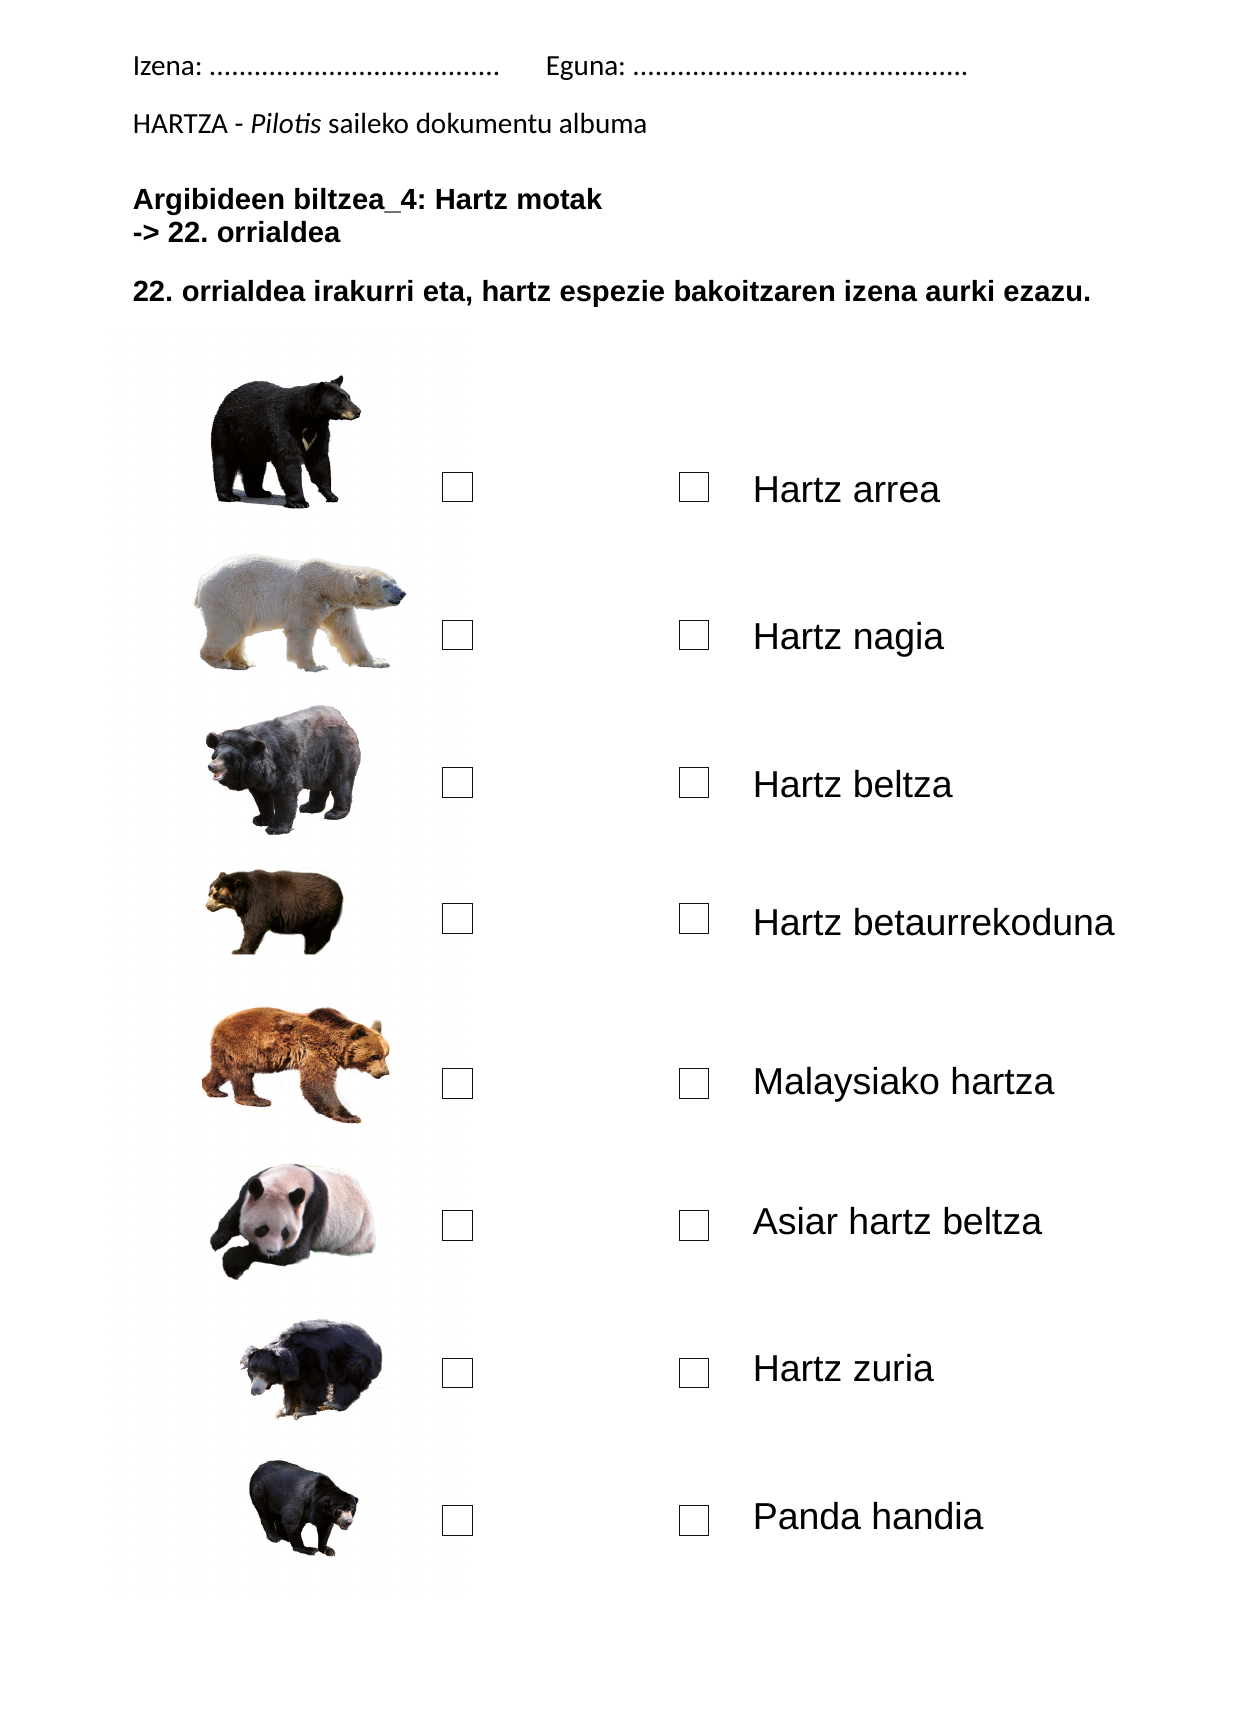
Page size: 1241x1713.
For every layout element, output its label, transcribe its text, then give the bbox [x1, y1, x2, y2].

text_box [442, 620, 473, 650]
text_box [442, 903, 473, 934]
text_box [679, 1505, 709, 1536]
text_box Hartz betaurrekoduna [738, 893, 1182, 993]
text_box Asiar hartz beltza [738, 1192, 1123, 1250]
text_box Hartz beltza [738, 755, 1123, 813]
text_box [679, 1068, 709, 1099]
text_box 22. orrialdea irakurri eta, hartz espezie bakoitzaren izena aurki ezazu. [118, 267, 1152, 325]
text_box Malaysiako hartza [738, 1053, 1123, 1111]
text_box [442, 472, 473, 502]
text_box Hartz zuria [738, 1340, 1123, 1398]
text_box Hartz nagia [738, 608, 1123, 666]
text_box Hartz arrea [738, 460, 1123, 518]
text_box [442, 1068, 473, 1099]
picture [106, 324, 473, 1595]
text_box [442, 1210, 473, 1241]
text_box [442, 1505, 473, 1536]
text_box Izena: ....................................... Eguna: ............................................. HARTZA - Pilotis saileko dokumentu albuma Argibideen biltzea_4: Hartz motak -> 22. orrialdea [118, 45, 1241, 256]
text_box [679, 1358, 709, 1388]
text_box [442, 1358, 473, 1388]
text_box [679, 903, 709, 934]
text_box [679, 472, 709, 502]
text_box Panda handia [738, 1488, 1123, 1546]
text_box [679, 620, 709, 650]
text_box [442, 767, 473, 798]
text_box [679, 767, 709, 798]
text_box [679, 1210, 709, 1241]
